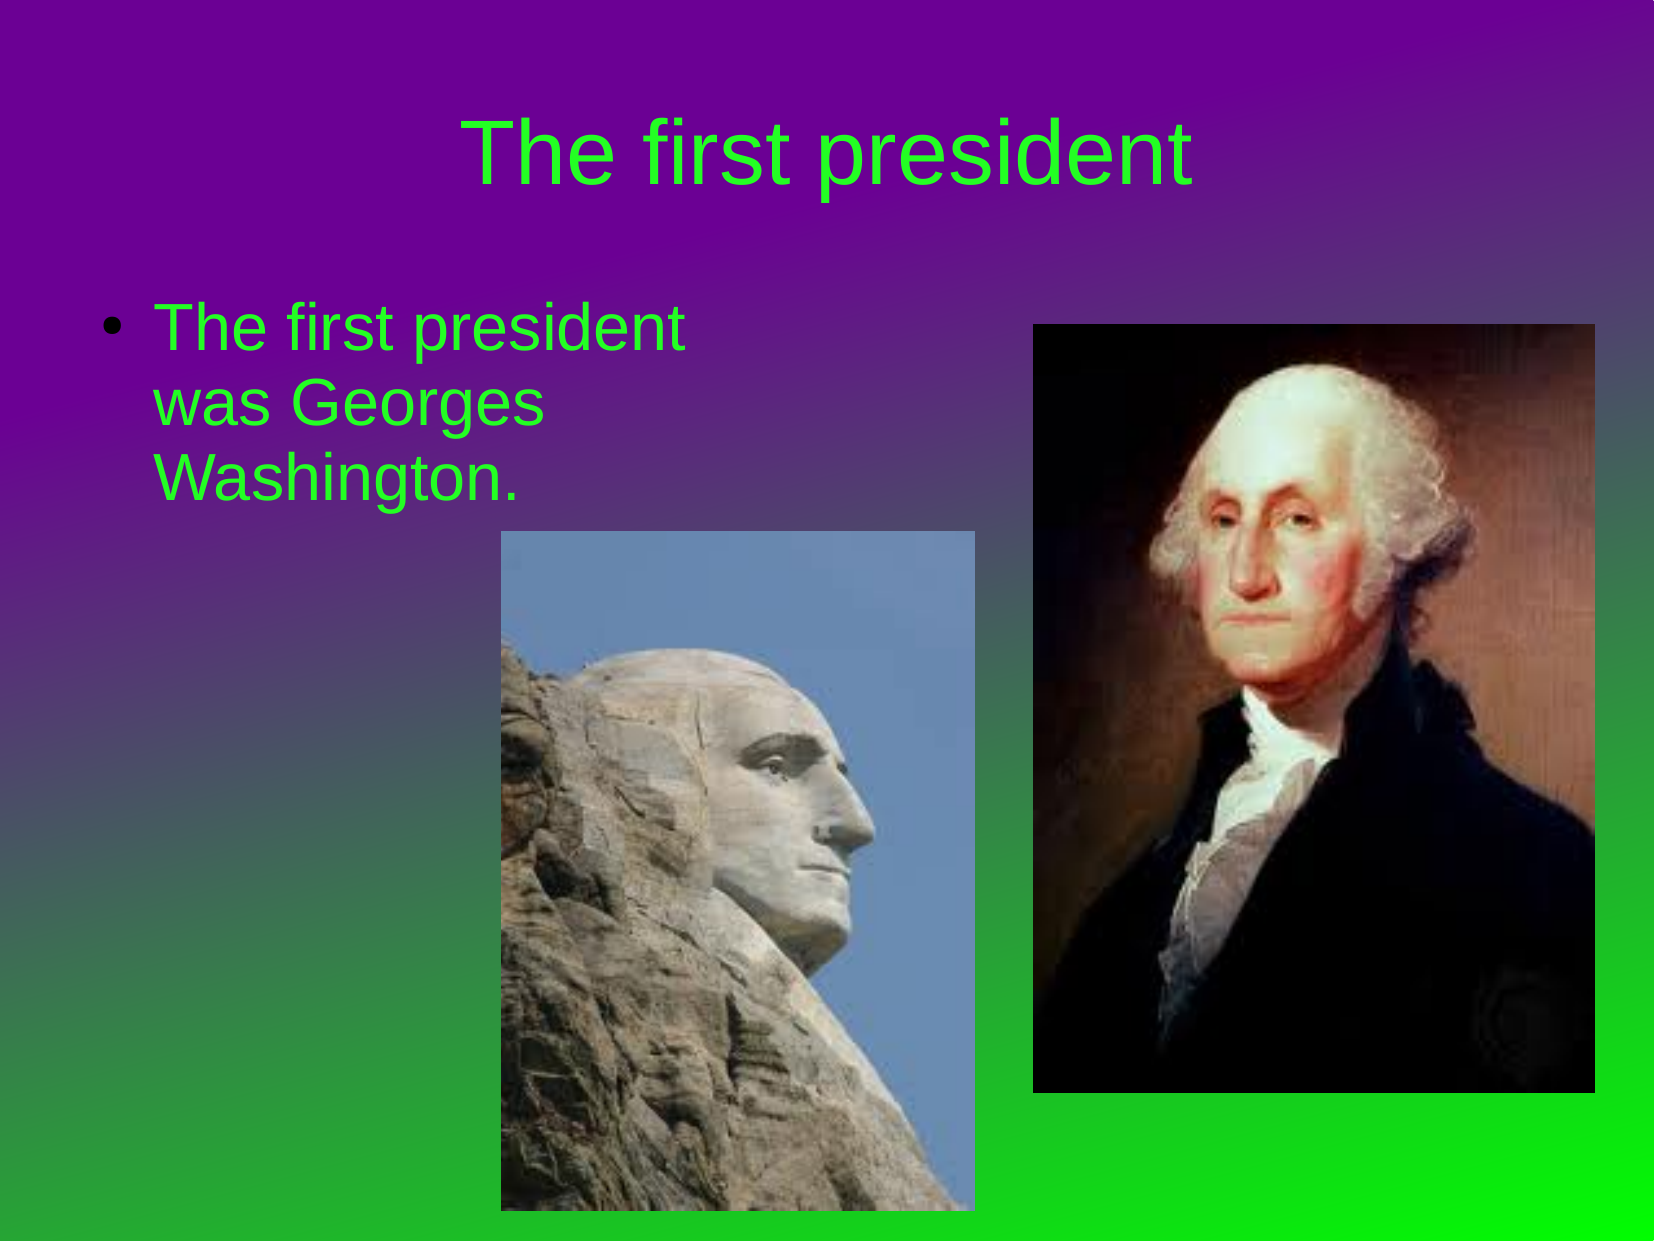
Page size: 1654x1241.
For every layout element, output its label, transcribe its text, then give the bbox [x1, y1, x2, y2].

picture [1033, 324, 1595, 1093]
picture [501, 531, 975, 1211]
list The first president was Georges Washington. [82, 290, 809, 1109]
title The first president [82, 49, 1571, 257]
